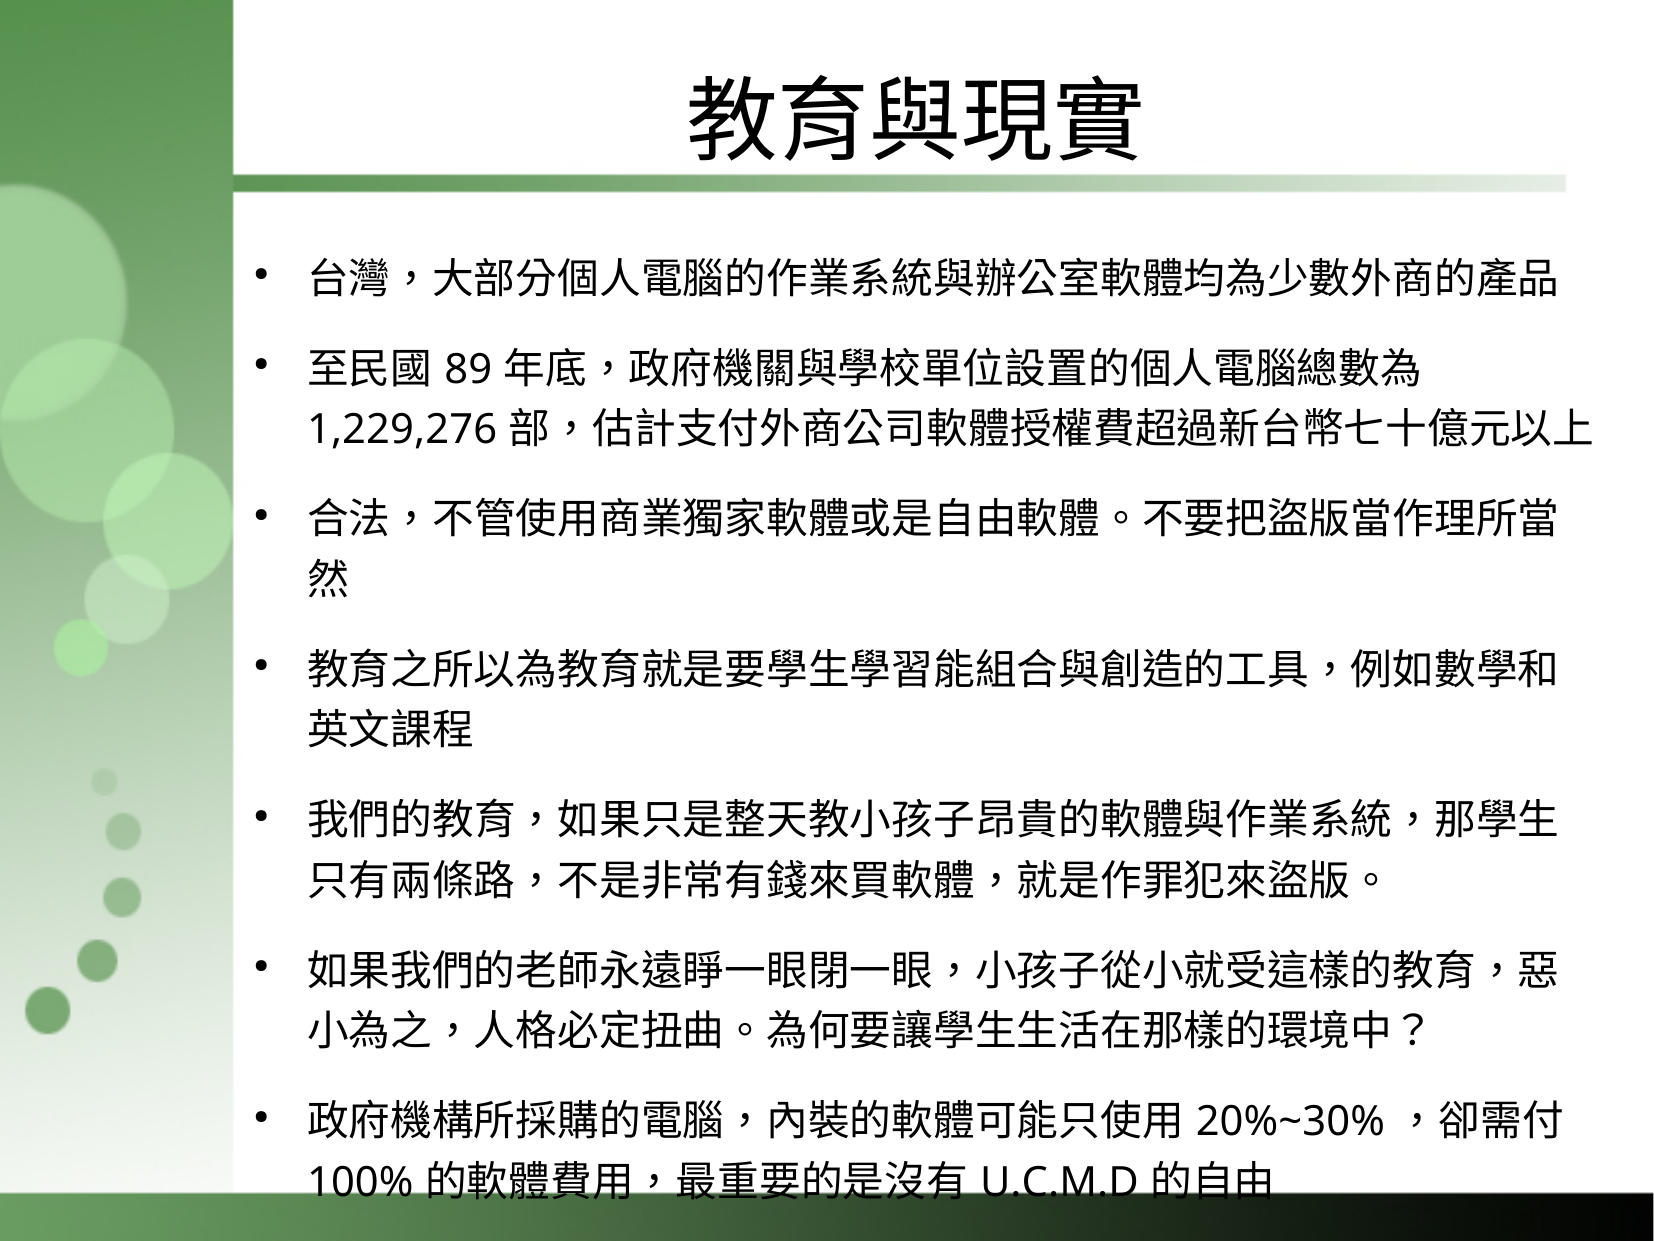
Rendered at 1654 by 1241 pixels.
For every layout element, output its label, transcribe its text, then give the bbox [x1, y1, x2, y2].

list 台灣，大部分個人電腦的作業系統與辦公室軟體均為少數外商的產品 至民國89年底，政府機關與學校單位設置的個人電腦總數為1,229,276部，估計支付外商公司軟體授權費超過新台幣七十億元以上 合法，不管使用商業獨家軟體或是自由軟體。不要把盜版當作理所當然 教育之所以為教育就是要學生學習能組合與創造的工具，例如數學和英文課程 我們的教育，如果只是整天教小孩子昂貴的軟體與作業系統，那學生只有兩條路，不是非常有錢來買軟體，就是作罪犯來盜版。 如果我們的老師永遠睜一眼閉一眼，小孩子從小就受這樣的教育，惡小為之，人格必定扭曲。為何要讓學生生活在那樣的環境中？ 政府機構所採購的電腦，內裝的軟體可能只使用20%~30%，卻需付100%的軟體費用，最重要的是沒有U.C.M.D的自由 身為政府機構，若有能力卻不做，有違我們的認知與良心 [236, 244, 1595, 1102]
title 教育與現實 [236, 49, 1595, 178]
picture [0, 0, 1654, 1241]
